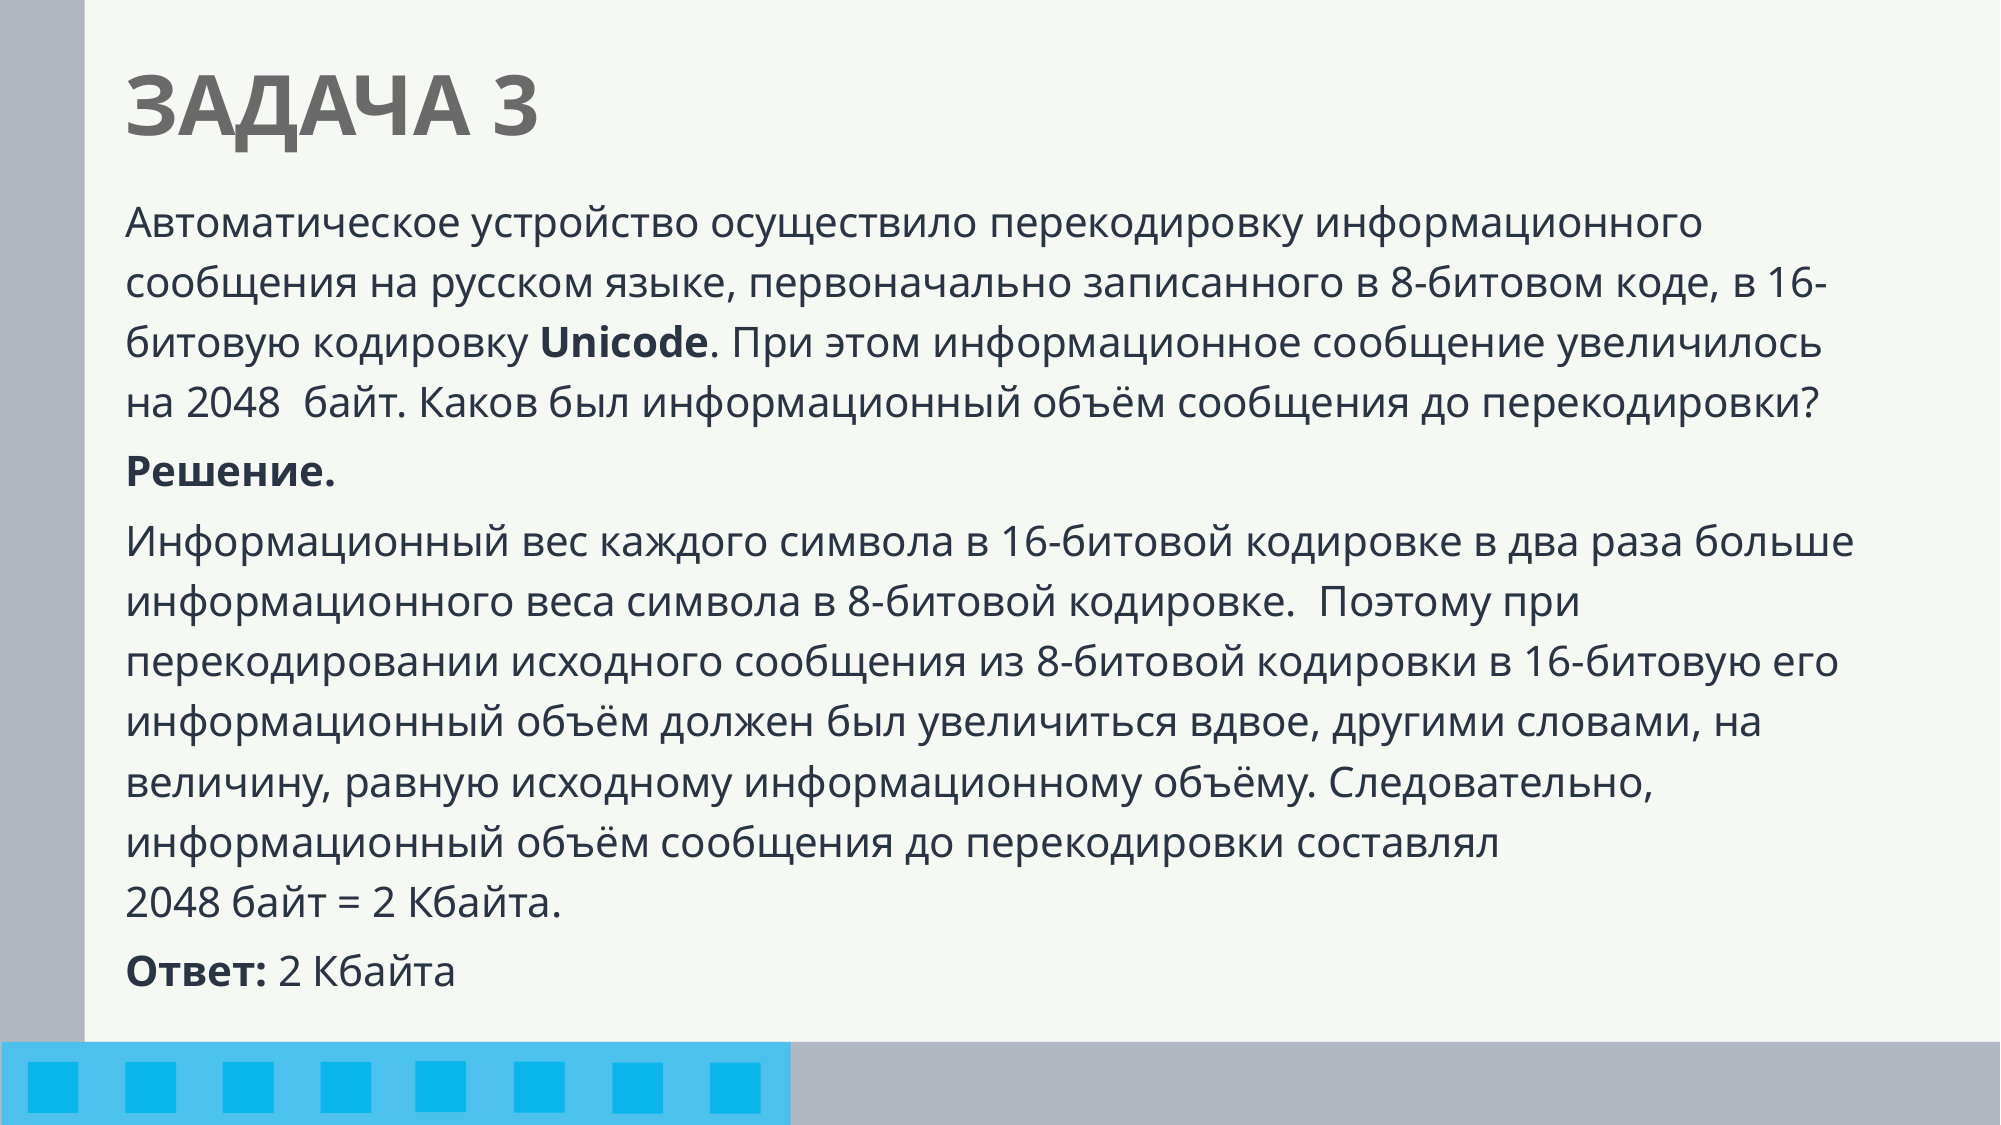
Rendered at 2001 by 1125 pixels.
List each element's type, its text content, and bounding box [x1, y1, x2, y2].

title ЗАДАЧА 3 [109, 0, 1891, 218]
list Автоматическое устройство осуществило перекодировку информационного сообщения на русском языке, первоначально записанного в 8-битовом коде, в 16-битовую кодировку Unicode. При этом информационное сообщение увеличилось на 2048 байт. Каков был информационный объём сообщения до перекодировки? Решение. Информационный вес каждого символа в 16-битовой кодировке в два раза больше информационного веса символа в 8-битовой кодировке. Поэтому при перекодировании исходного сообщения из 8-битовой кодировки в 16-битовую его информационный объём должен был увеличиться вдвое, другими словами, на величину, равную исходному информационному объёму. Следовательно, информационный объём сообщения до перекодировки составлял 2048 байт = 2 Кбайта. Ответ: 2 Кбайта [110, 177, 1892, 1058]
